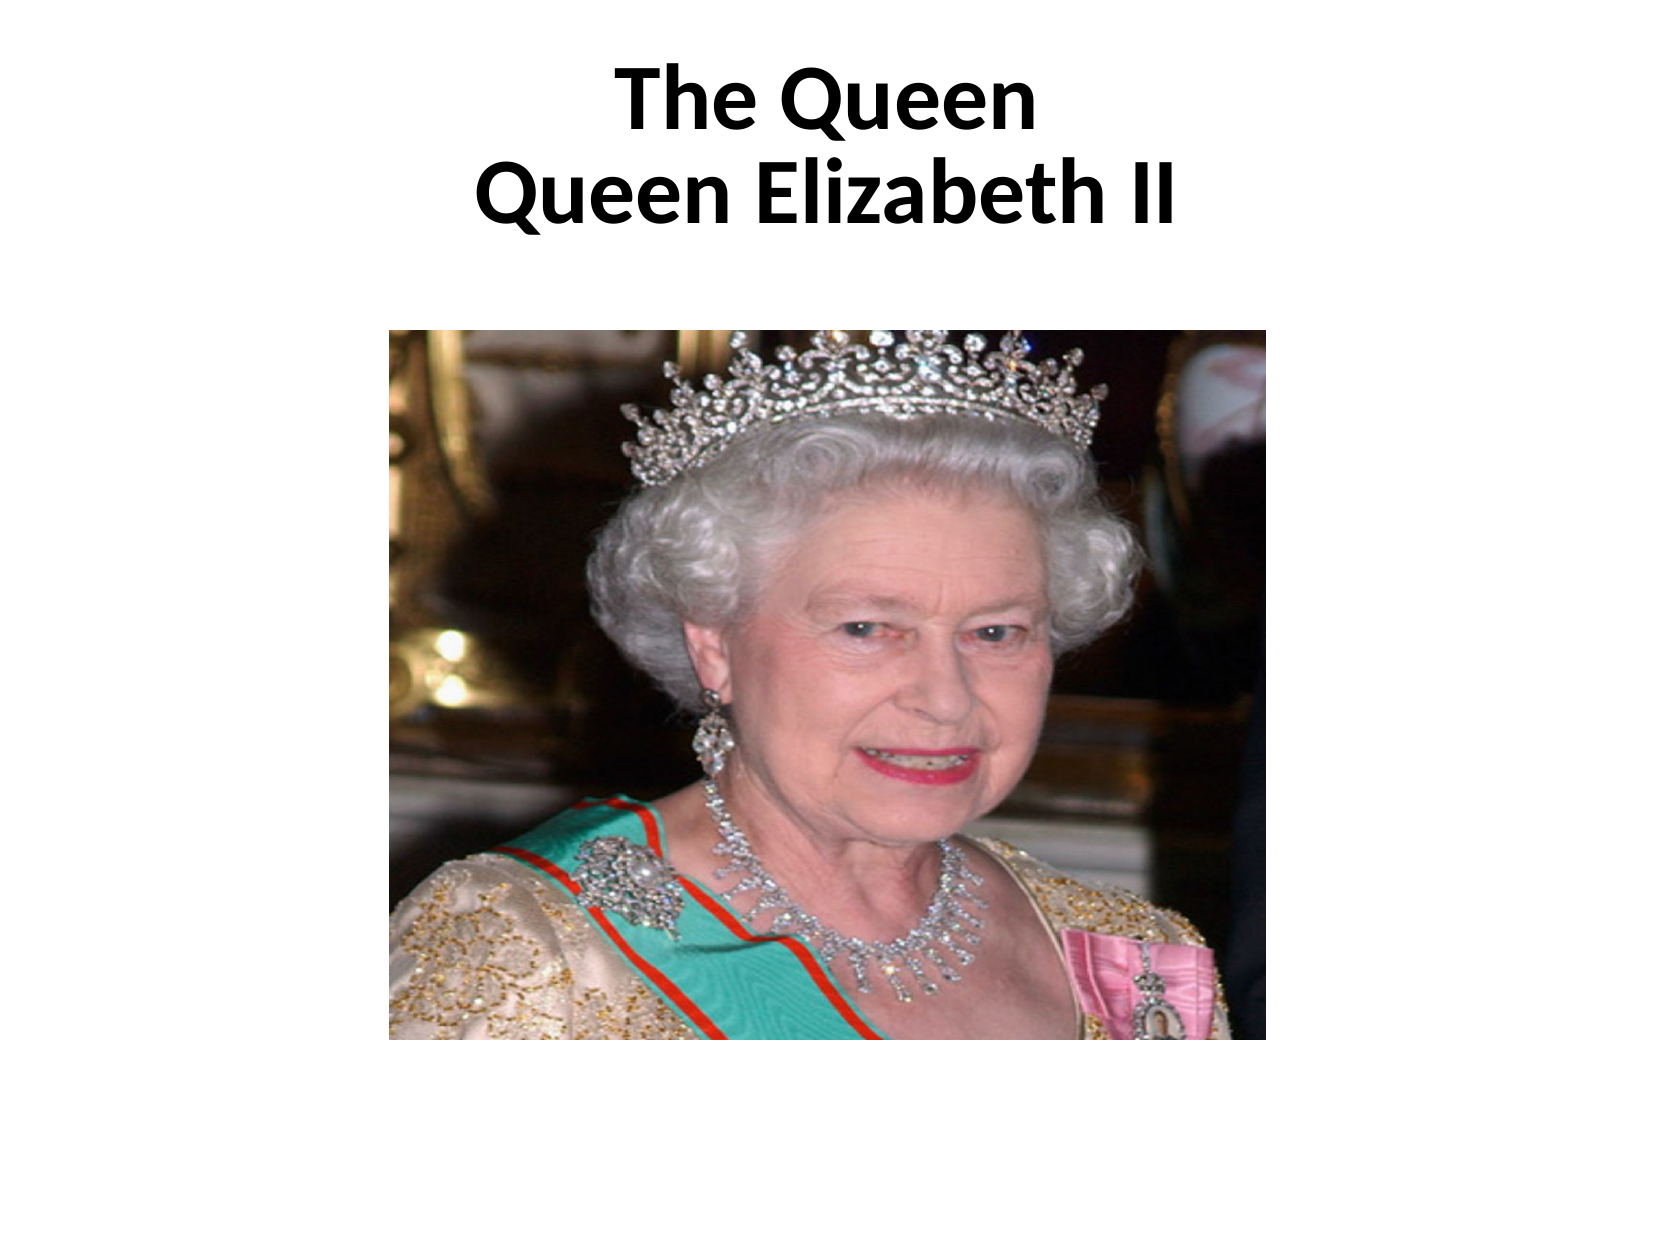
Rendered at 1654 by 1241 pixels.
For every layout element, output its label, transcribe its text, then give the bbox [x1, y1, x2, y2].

picture [389, 330, 1266, 1040]
title The Queen Queen Elizabeth II [82, 38, 1571, 268]
